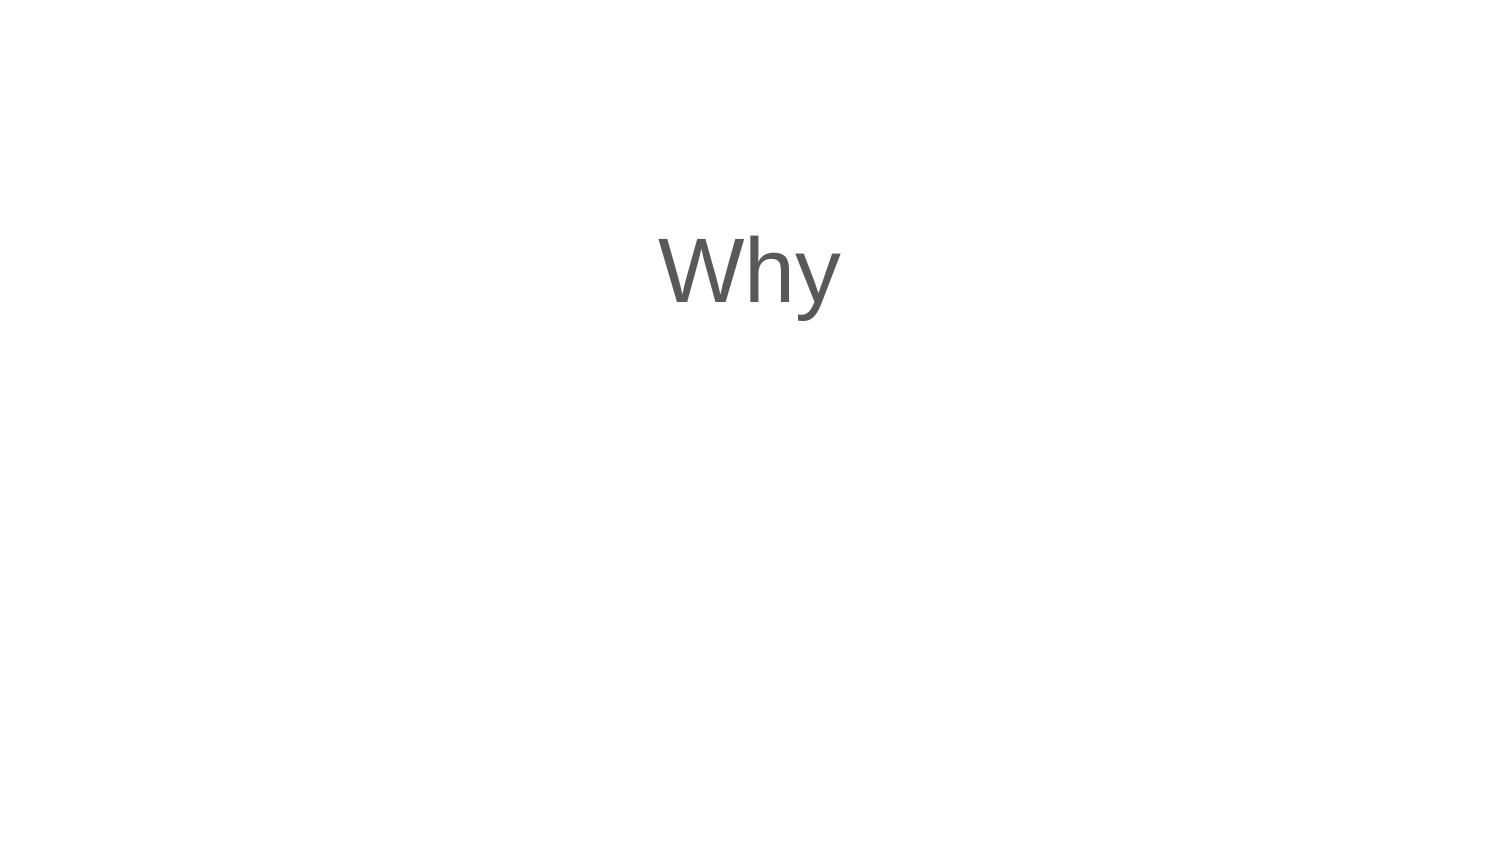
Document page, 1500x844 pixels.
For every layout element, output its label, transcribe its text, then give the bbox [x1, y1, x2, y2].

list Why [51, 189, 1449, 750]
